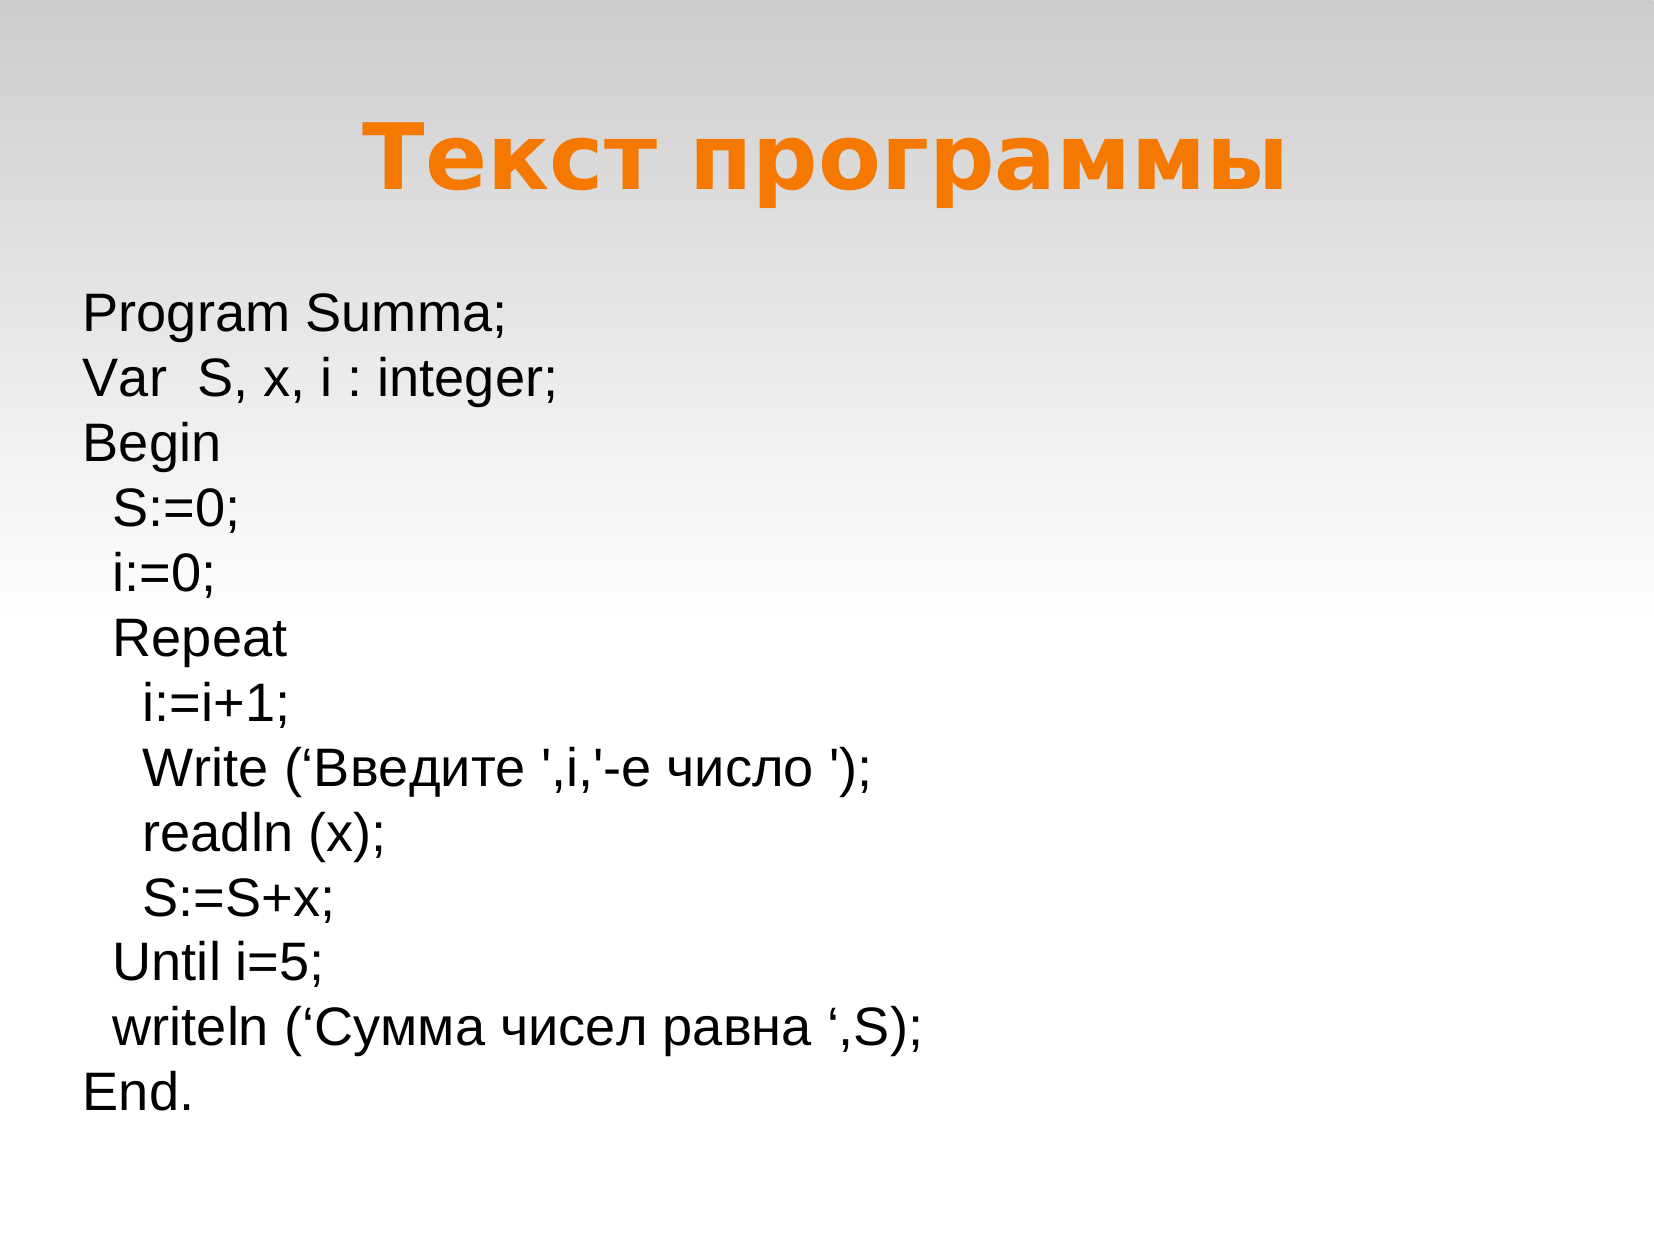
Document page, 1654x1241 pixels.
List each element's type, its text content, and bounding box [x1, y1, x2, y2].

subtitle Program Summa; Var S, x, i : integer; Begin S:=0; i:=0; Repeat i:=i+1; Write (‘Введите ',i,'-е число '); readln (x); S:=S+x; Until i=5; writeln (‘Сумма чисел равна ‘,S); End. [82, 245, 1571, 1154]
title Текст программы [82, 56, 1571, 245]
